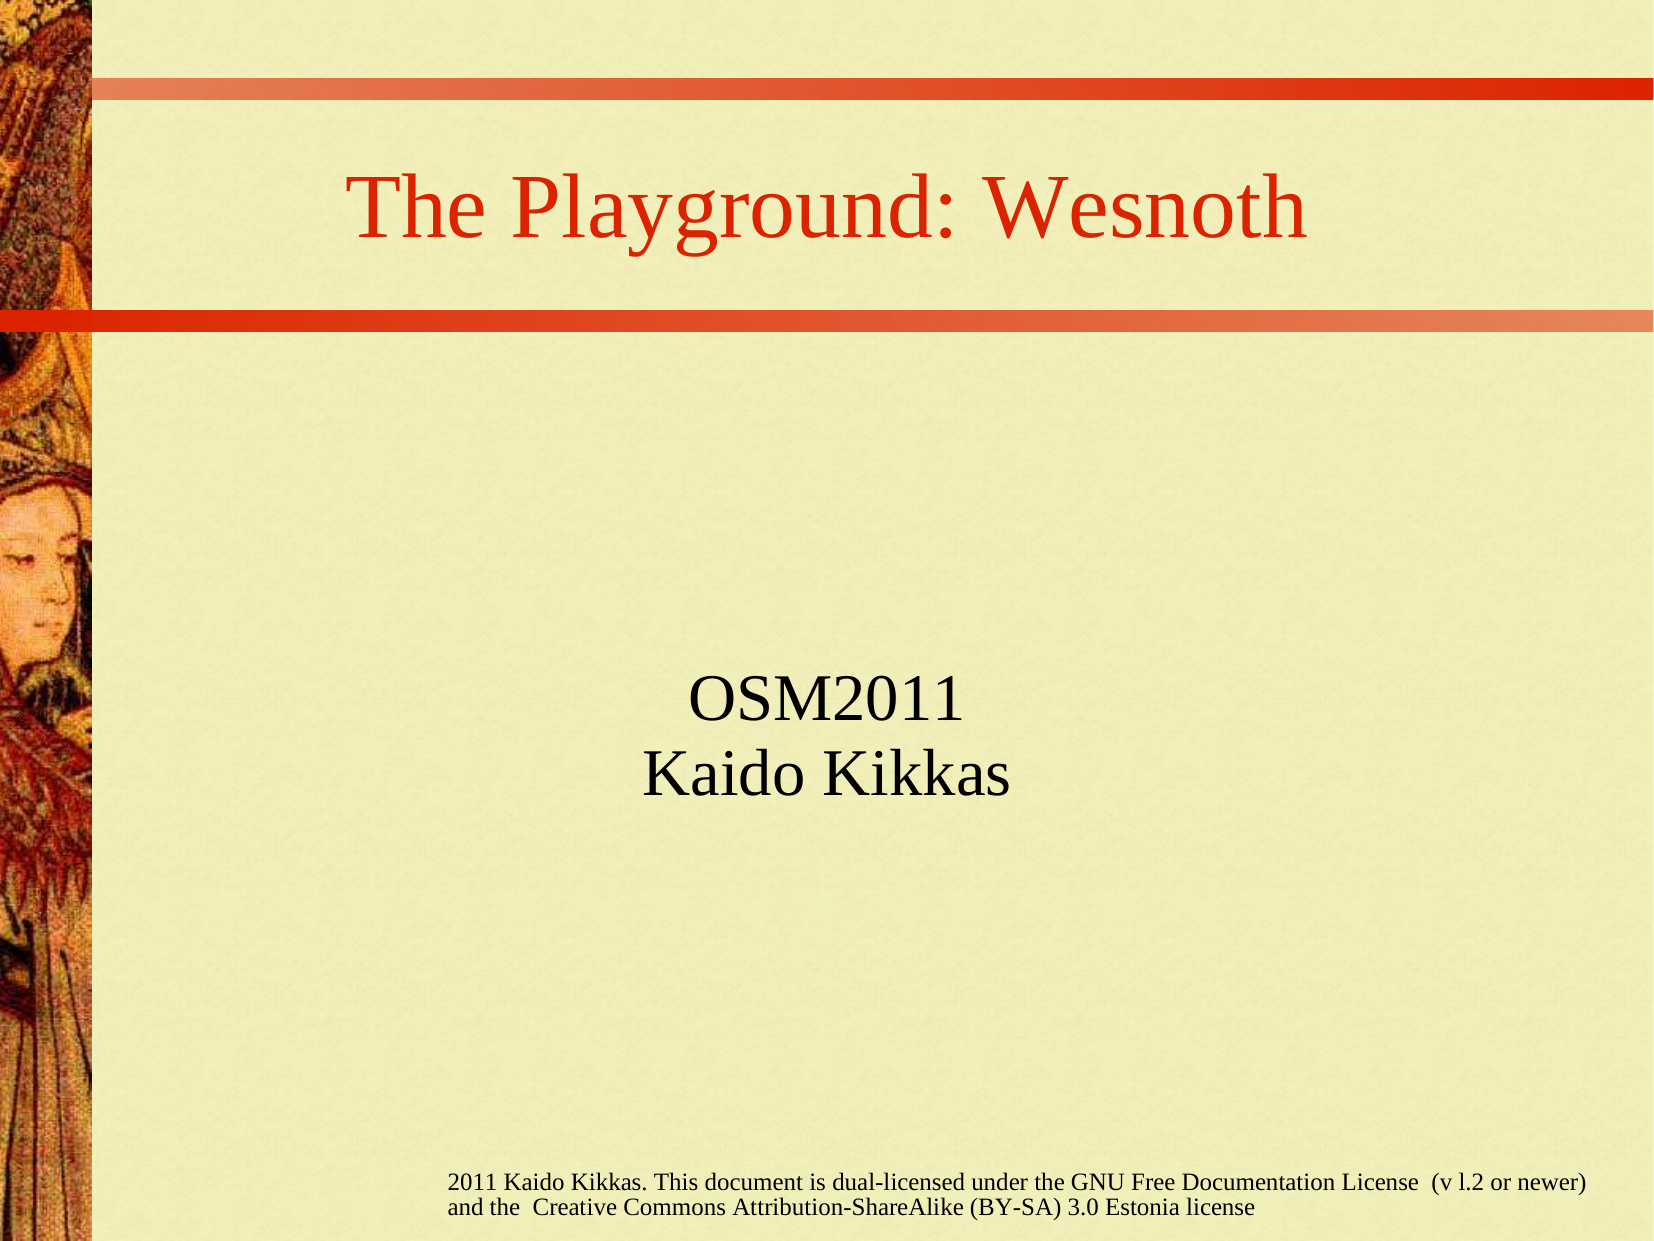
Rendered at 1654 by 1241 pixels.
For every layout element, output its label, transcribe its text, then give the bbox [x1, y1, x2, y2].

text_box 2011 Kaido Kikkas. This document is dual-licensed under the GNU Free Documentation License (v l.2 or newer) and the Creative Commons Attribution-ShareAlike (BY-SA) 3.0 Estonia license [447, 1169, 1598, 1198]
picture [0, 332, 1654, 1241]
title The Playground: Wesnoth [121, 102, 1534, 311]
picture [0, 0, 1654, 310]
subtitle OSM2011 Kaido Kikkas [121, 344, 1534, 1127]
